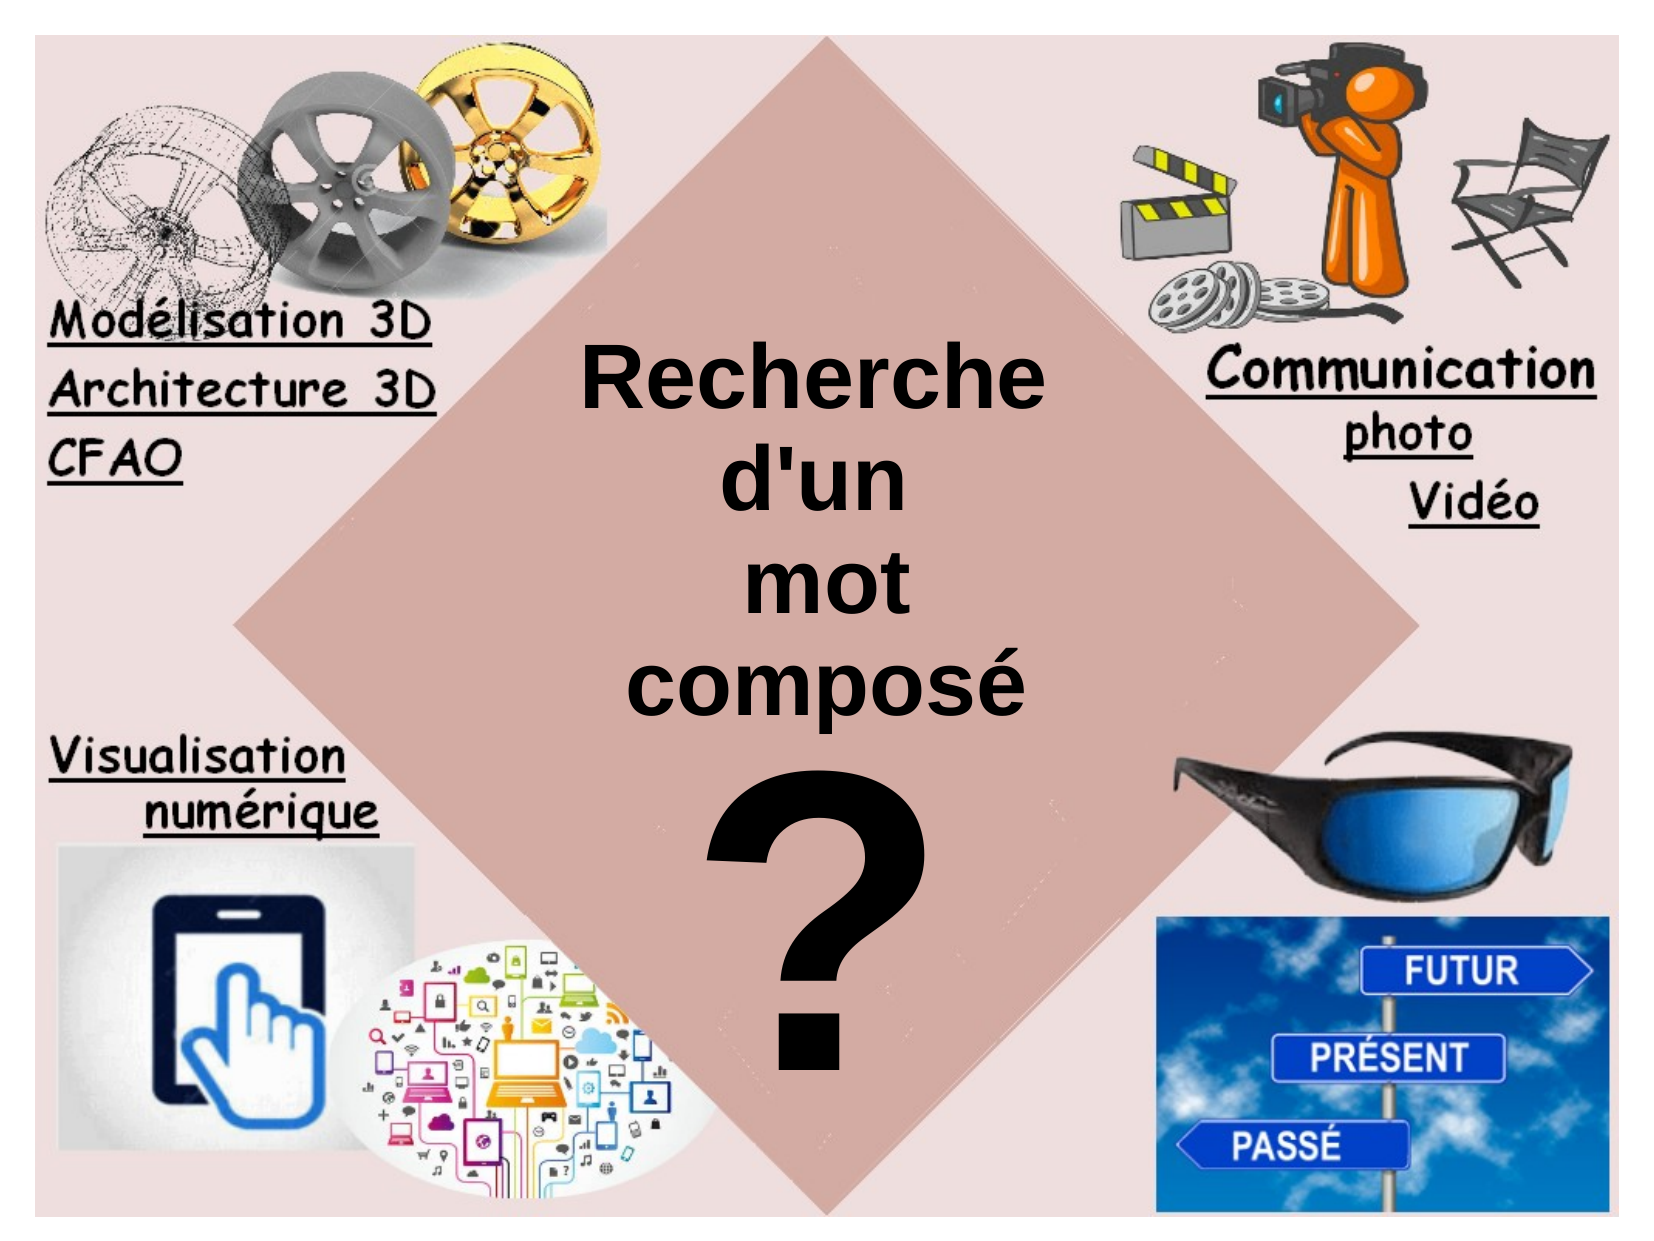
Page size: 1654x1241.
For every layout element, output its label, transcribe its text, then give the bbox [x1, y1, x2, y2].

text_box Recherche d'un mot composé [519, 317, 1134, 743]
picture [35, 35, 1619, 1217]
text_box ? [673, 675, 898, 1170]
